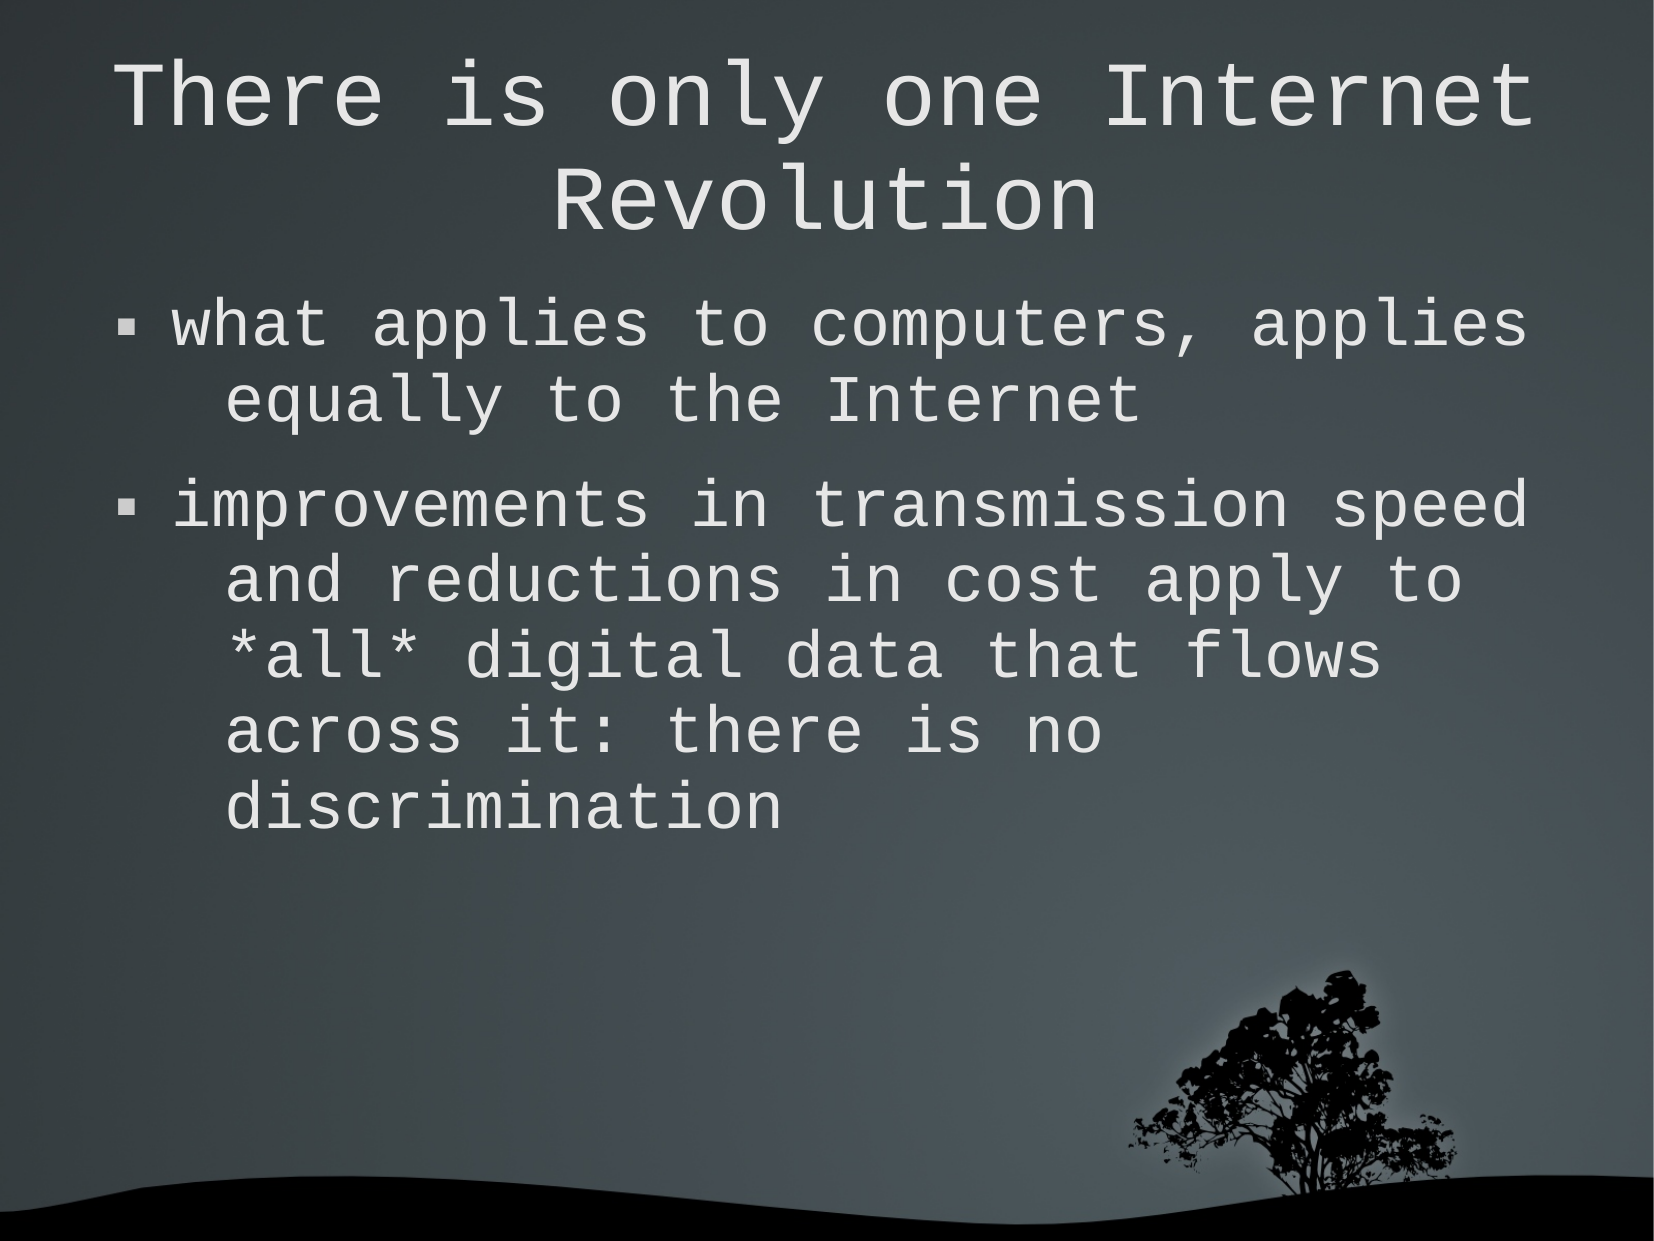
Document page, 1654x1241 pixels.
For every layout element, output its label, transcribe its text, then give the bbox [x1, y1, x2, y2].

title There is only one Internet Revolution [82, 48, 1571, 258]
picture [0, 0, 1654, 1241]
list what applies to computers, applies equally to the Internet improvements in transmission speed and reductions in cost apply to *all* digital data that flows across it: there is no discrimination [82, 290, 1571, 1094]
